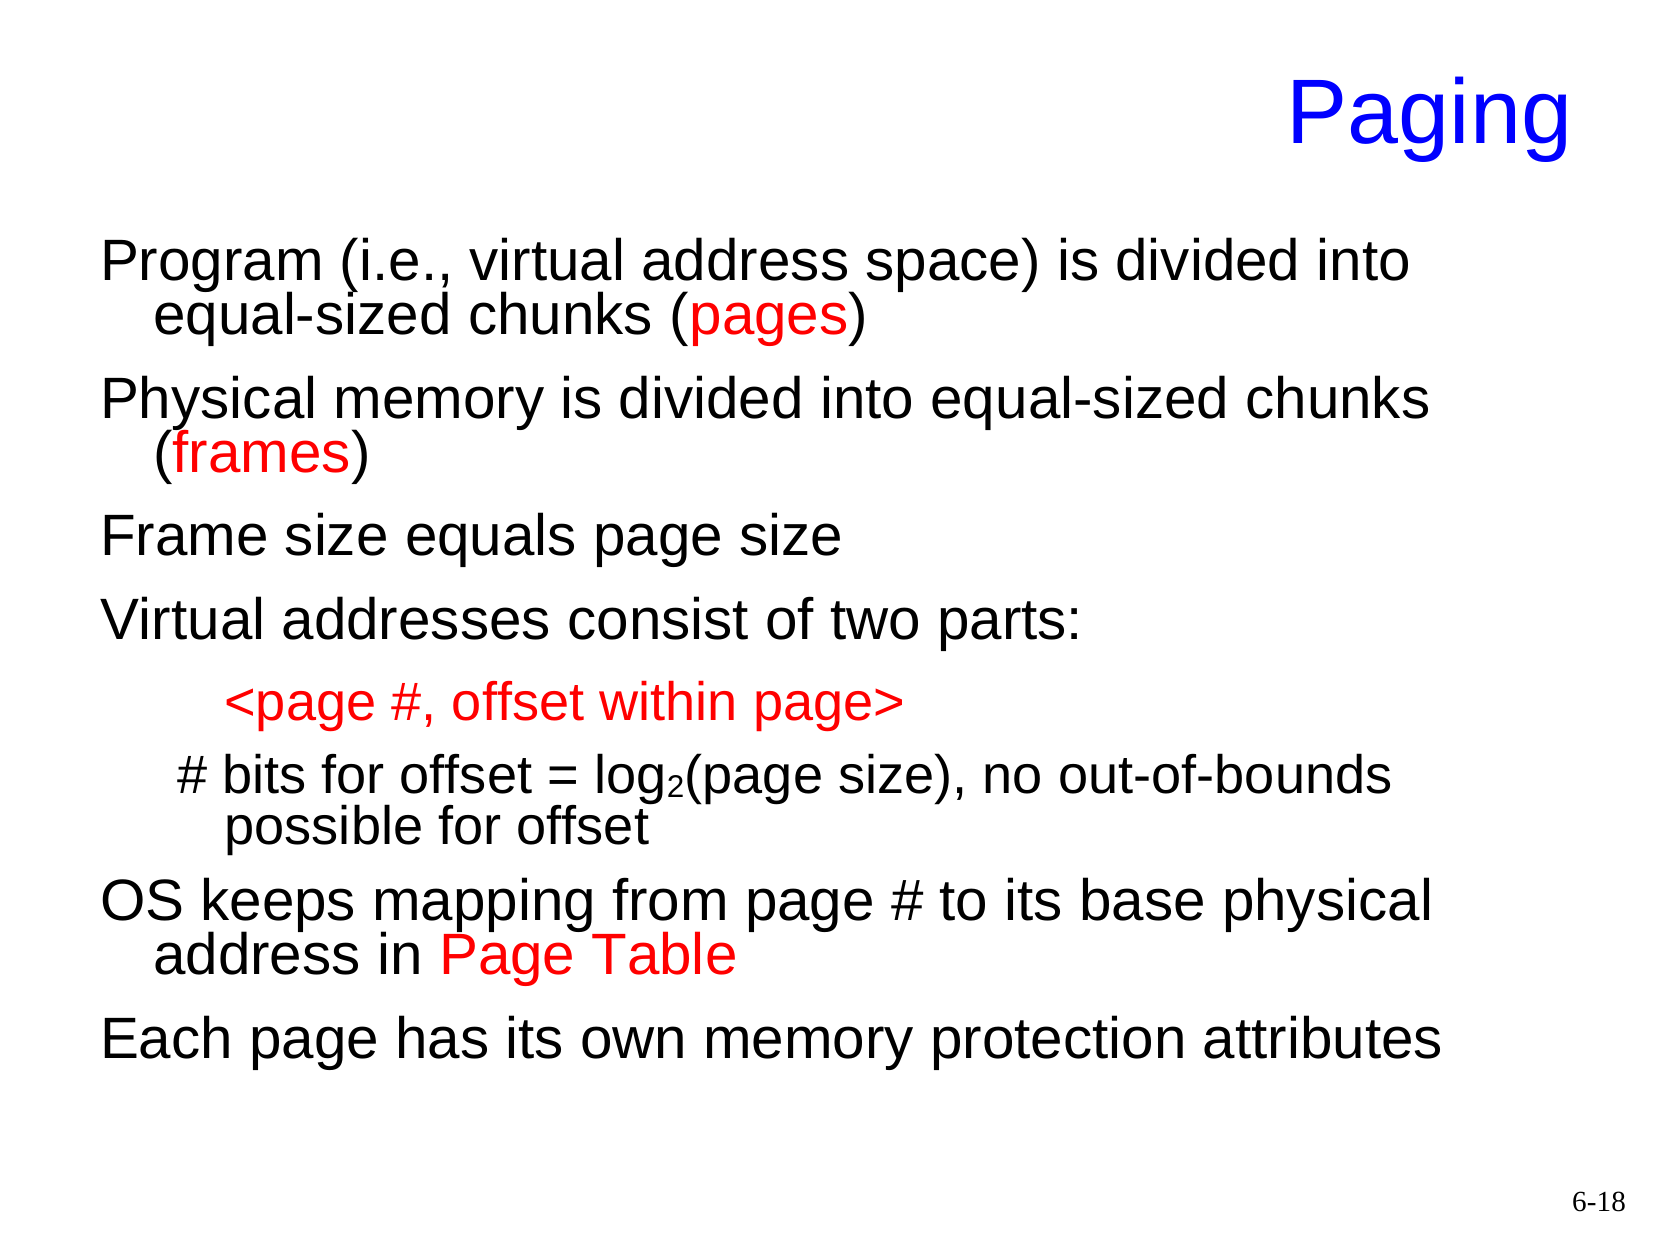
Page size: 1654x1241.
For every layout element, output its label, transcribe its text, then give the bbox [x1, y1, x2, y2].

title Paging [84, 11, 1573, 218]
list Program (i.e., virtual address space) is divided into equal-sized chunks (pages) Physical memory is divided into equal-sized chunks (frames) Frame size equals page size Virtual addresses consist of two parts: <page #, offset within page> # bits for offset = log2(page size), no out-of-bounds possible for offset OS keeps mapping from page # to its base physical address in Page Table Each page has its own memory protection attributes [82, 237, 1571, 1170]
